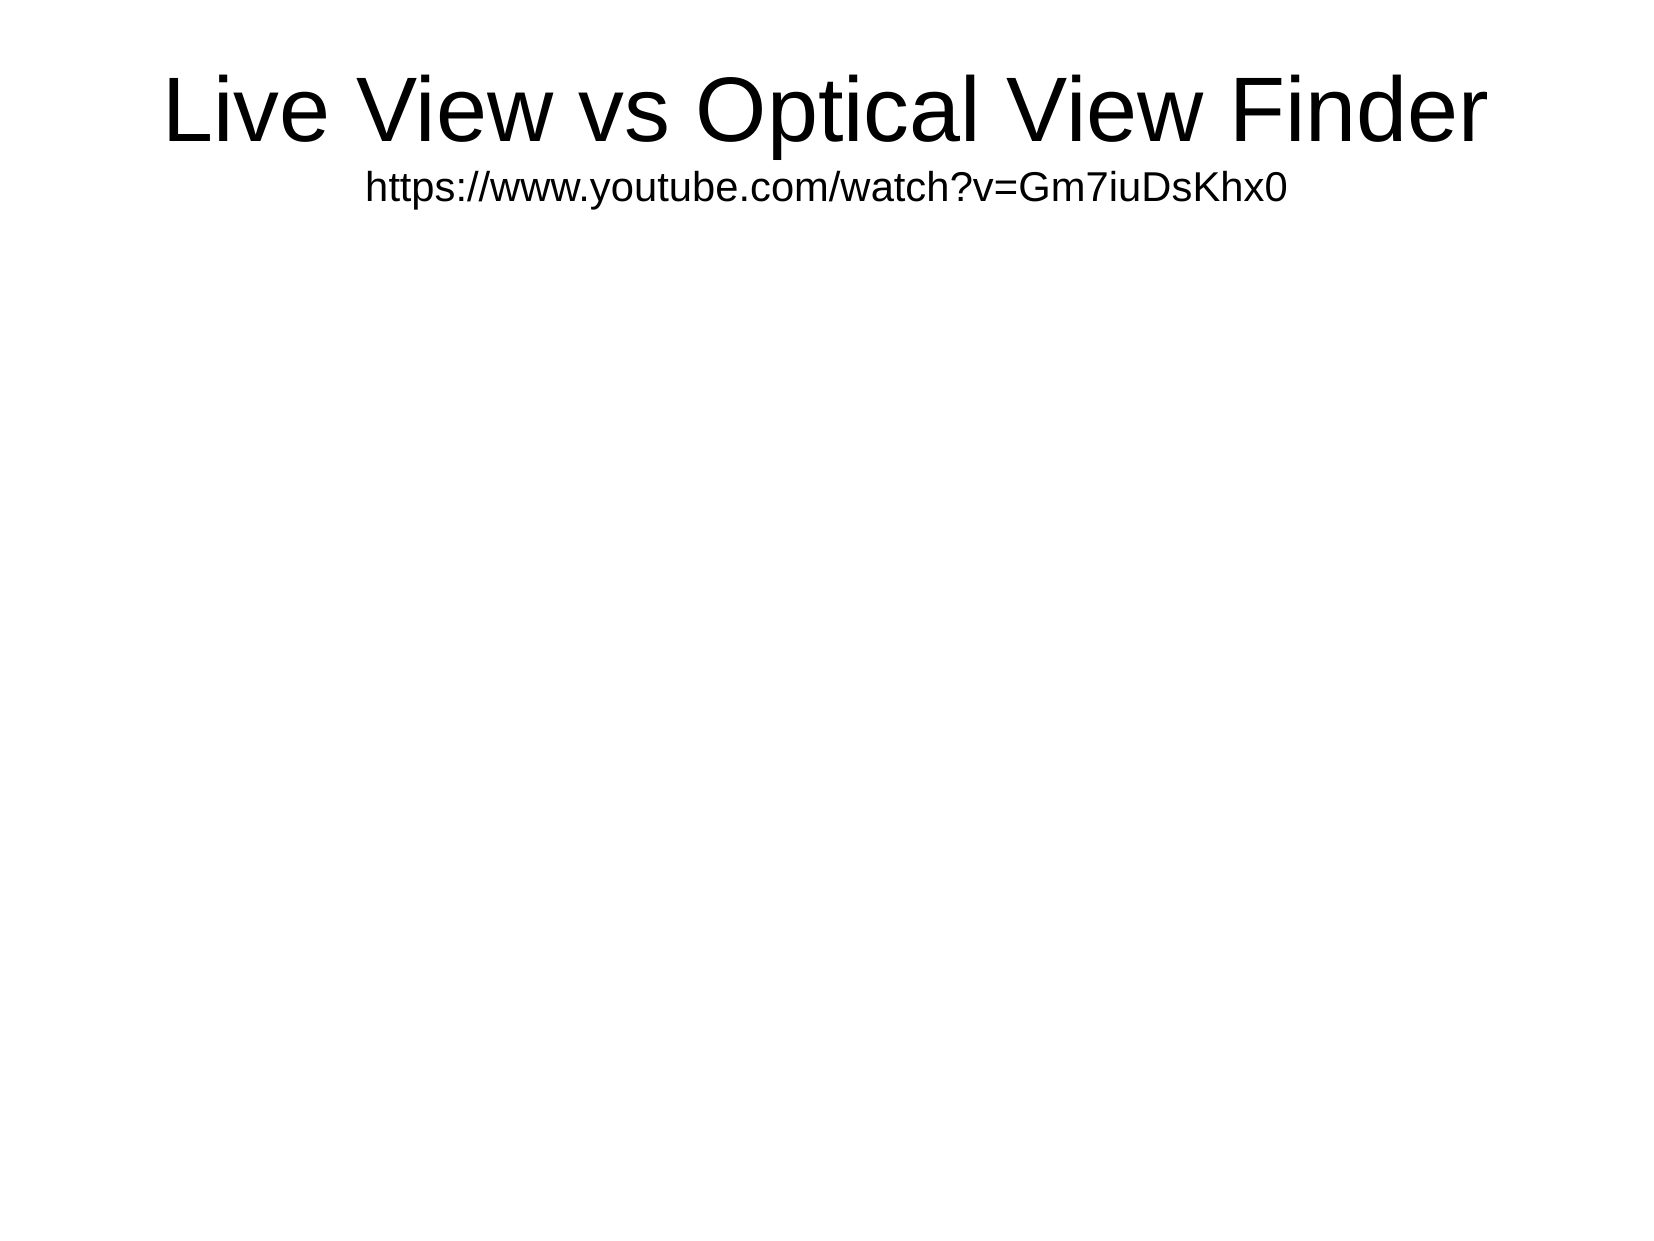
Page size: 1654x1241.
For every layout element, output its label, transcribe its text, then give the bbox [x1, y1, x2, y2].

title Live View vs Optical View Finder https://www.youtube.com/watch?v=Gm7iuDsKhx0 [82, 49, 1571, 257]
